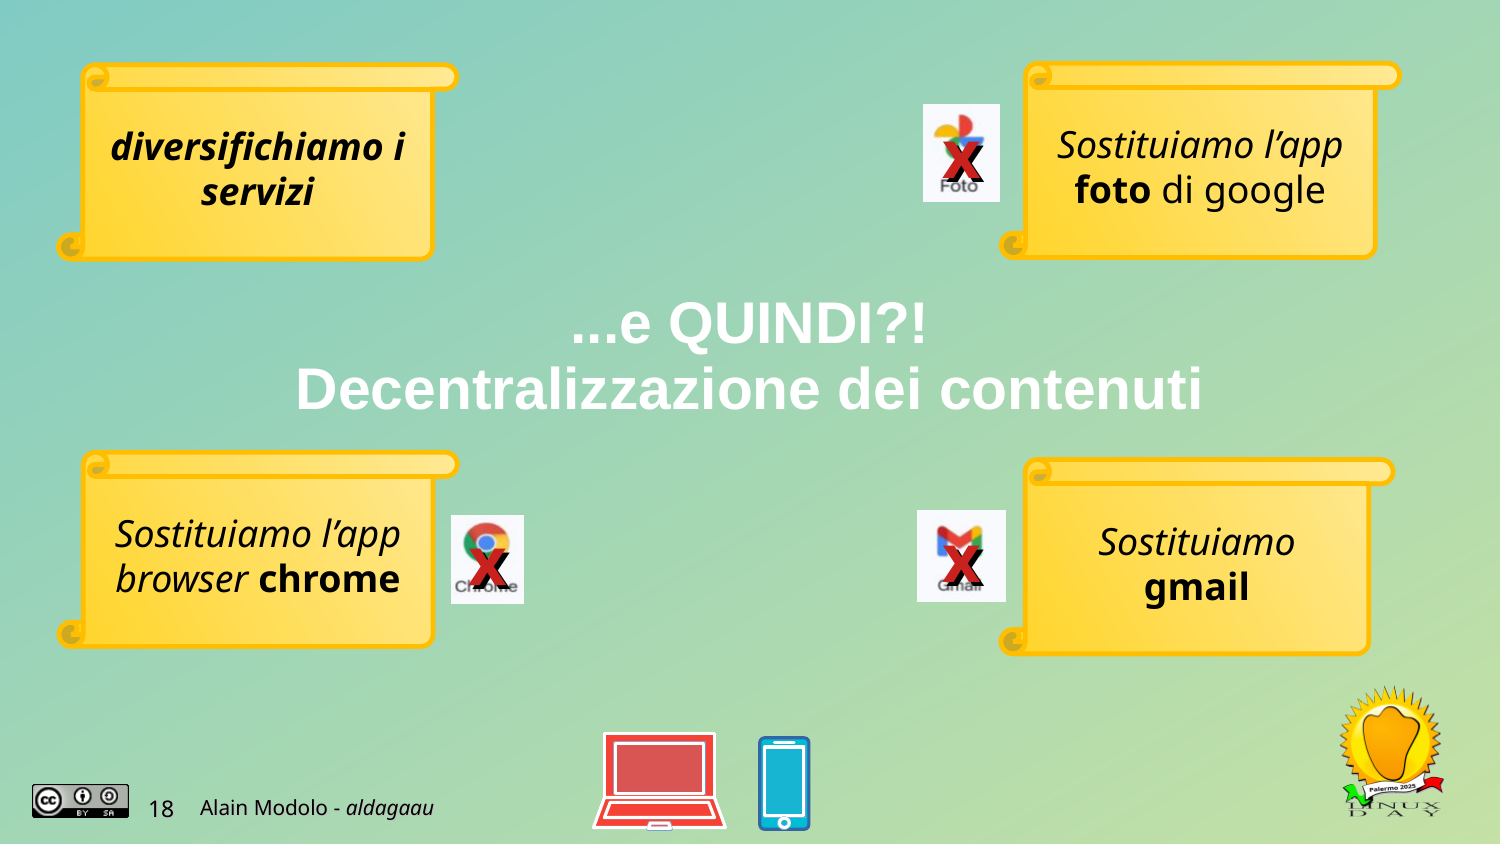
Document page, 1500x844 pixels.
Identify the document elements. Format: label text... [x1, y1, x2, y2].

text_box [759, 737, 809, 830]
text_box [593, 733, 726, 829]
text_box Sostituiamo gmail [1015, 459, 1394, 654]
picture [32, 784, 129, 818]
picture [917, 510, 1006, 603]
title ...e QUINDI?! Decentralizzazione dei contenuti [234, 236, 1266, 477]
text_box Sostituiamo l’app foto di google [1017, 63, 1400, 258]
picture [1233, 670, 1500, 844]
text_box diversifichiamo i servizi [72, 64, 457, 260]
picture [923, 104, 1000, 202]
picture [451, 515, 524, 604]
text_box Sostituiamo l’app browser chrome [75, 452, 458, 647]
